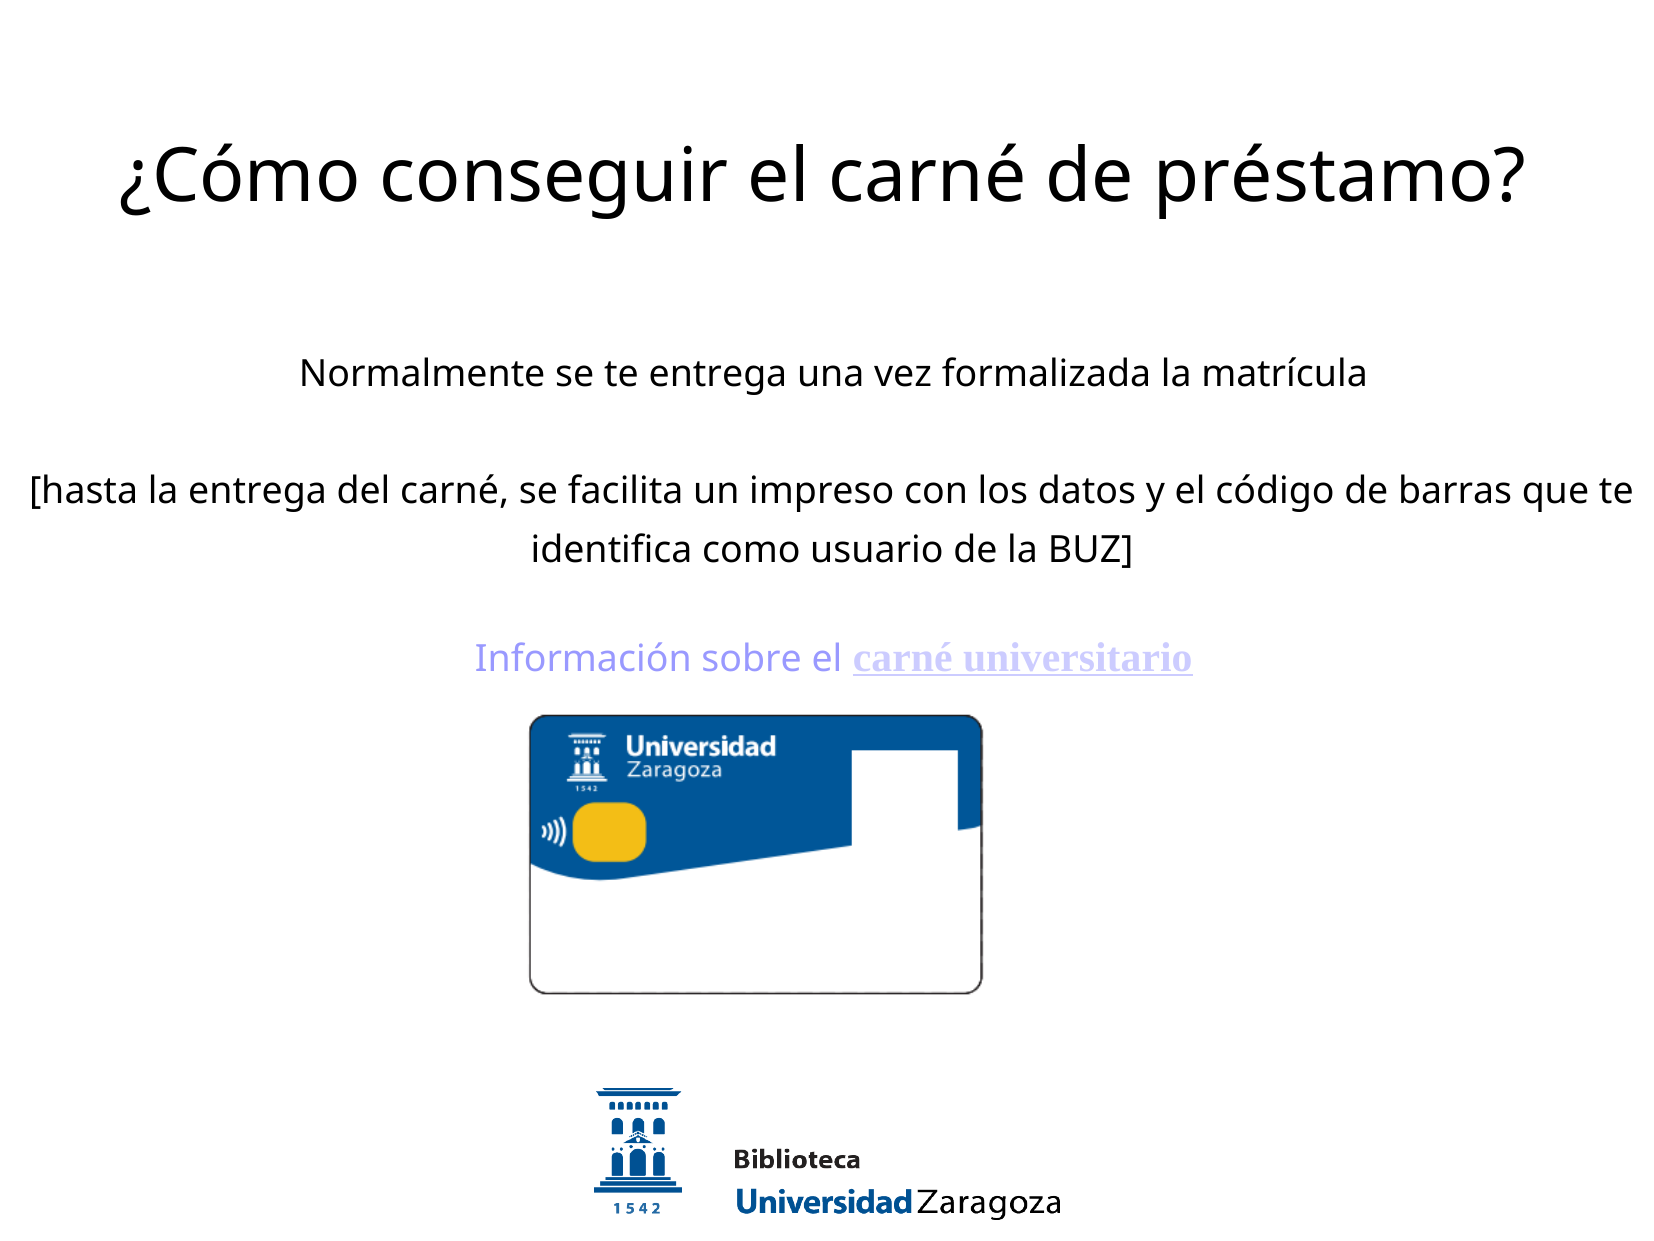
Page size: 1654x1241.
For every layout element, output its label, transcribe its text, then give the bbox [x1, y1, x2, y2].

text_box Normalmente se te entrega una vez formalizada la matrícula [hasta la entrega del carné, se facilita un impreso con los datos y el código de barras que te identifica como usuario de la BUZ] Información sobre el carné universitario [11, 328, 1653, 957]
picture [510, 685, 993, 1004]
picture [594, 1088, 1060, 1220]
text_box ¿Cómo conseguir el carné de préstamo? [52, 119, 1595, 225]
